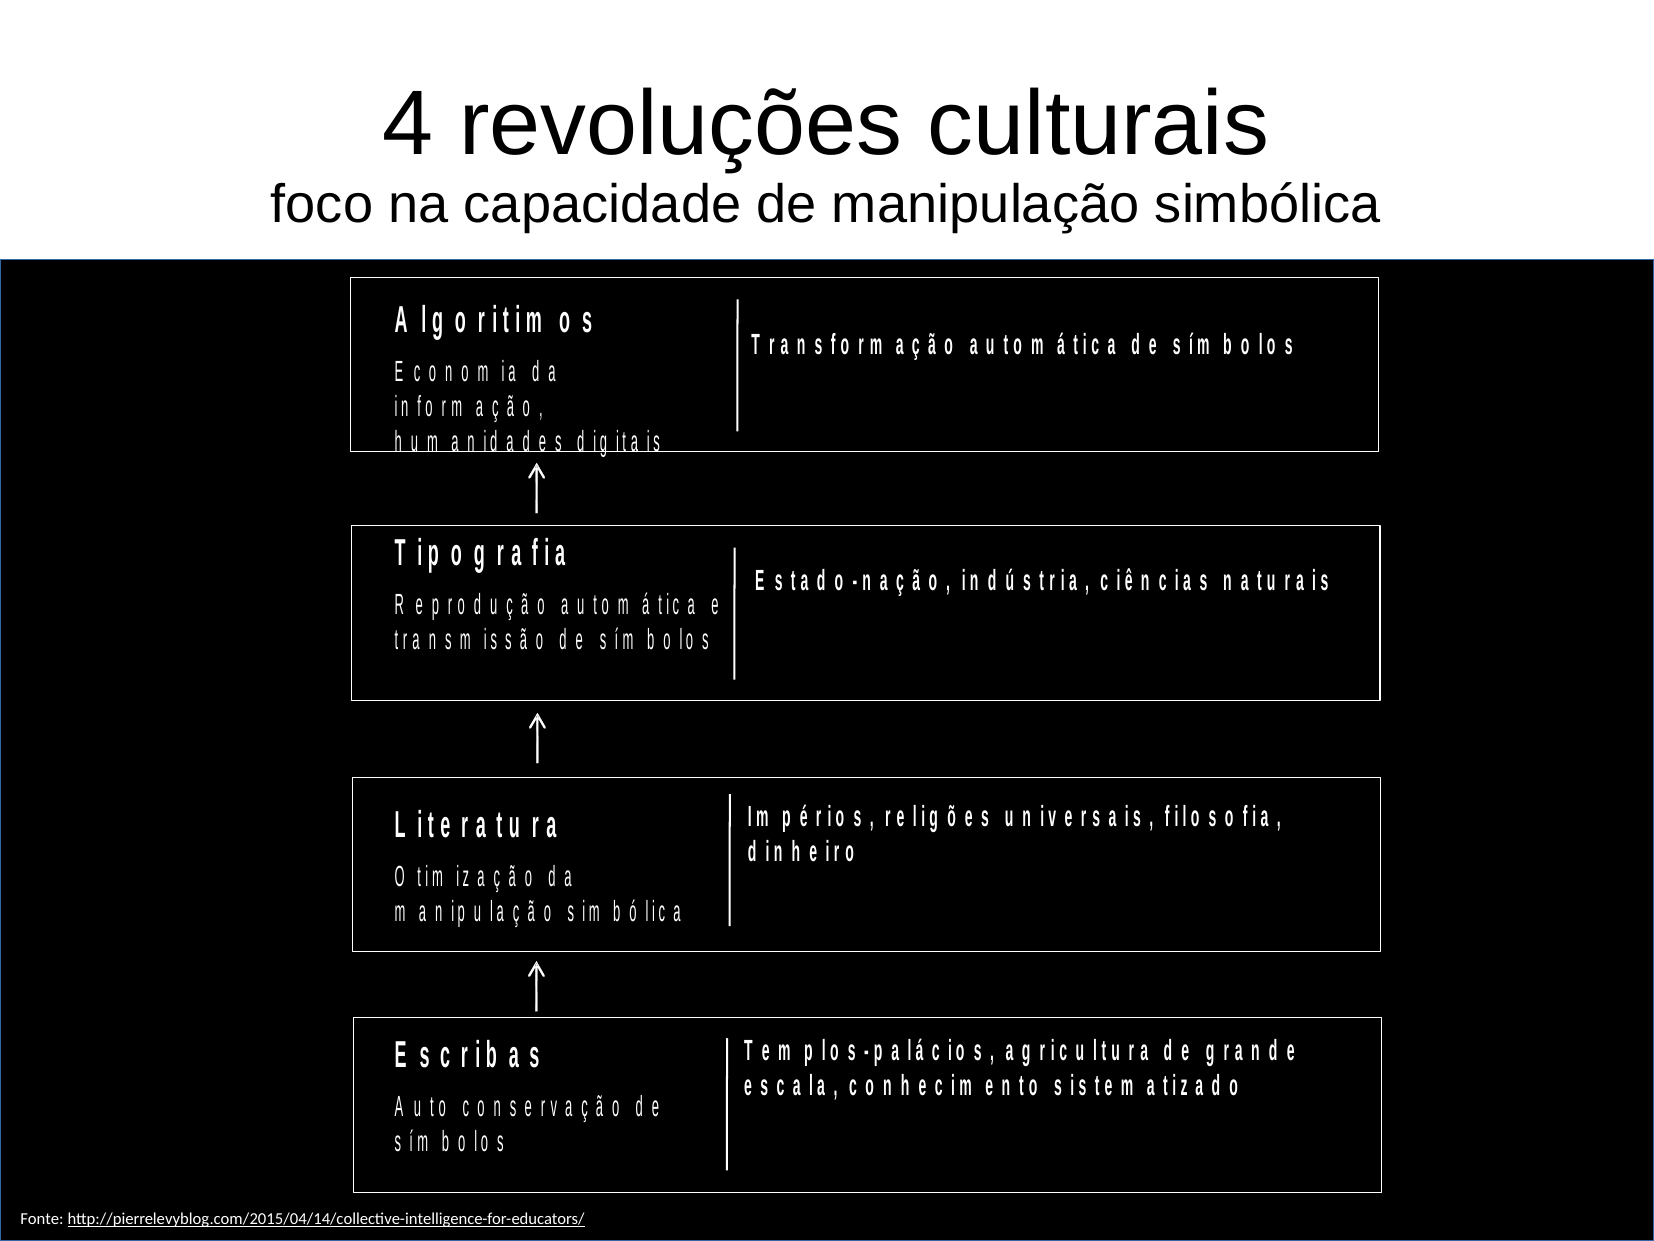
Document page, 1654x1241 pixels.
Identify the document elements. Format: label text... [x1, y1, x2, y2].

title 4 revoluções culturais foco na capacidade de manipulação simbólica [82, 49, 1571, 257]
text_box Fonte: http://pierrelevyblog.com/2015/04/14/collective-intelligence-for-educators/ [5, 1204, 603, 1241]
picture [350, 276, 1382, 1193]
text_box [0, 259, 1654, 1241]
